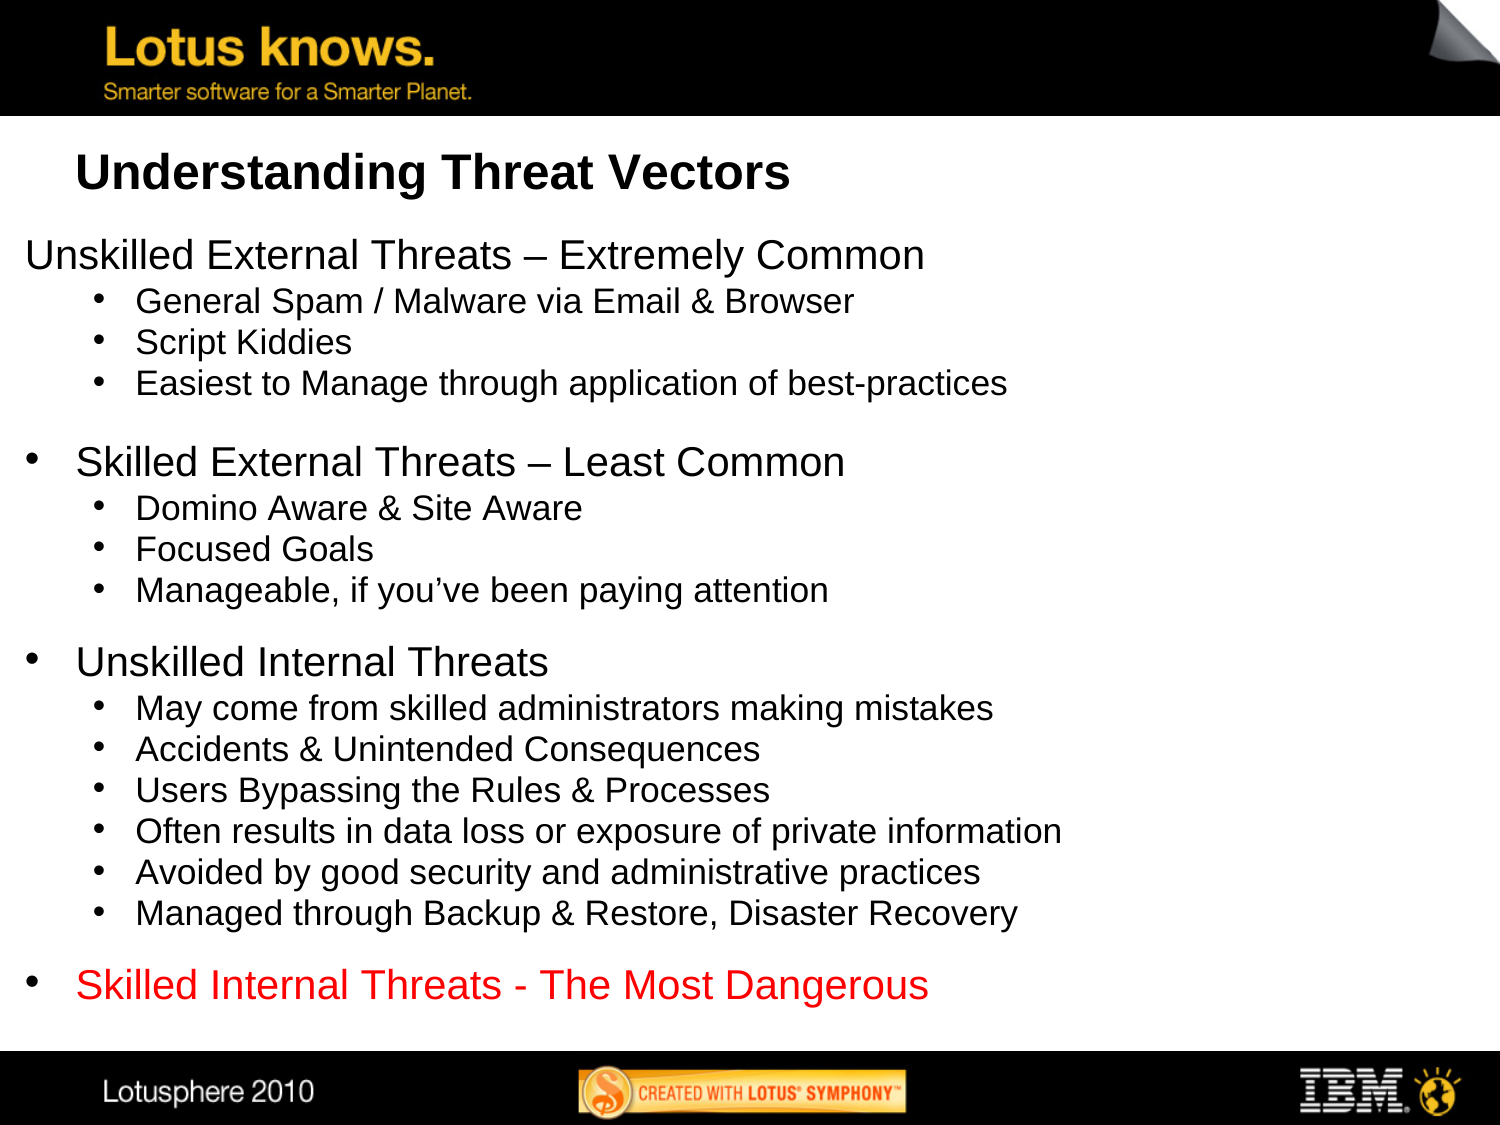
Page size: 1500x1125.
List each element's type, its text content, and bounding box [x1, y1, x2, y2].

picture [0, 0, 1500, 114]
list Unskilled External Threats – Extremely Common General Spam / Malware via Email & Browser Script Kiddies Easiest to Manage through application of best-practices Skilled External Threats – Least Common Domino Aware & Site Aware Focused Goals Manageable, if you’ve been paying attention Unskilled Internal Threats May come from skilled administrators making mistakes Accidents & Unintended Consequences Users Bypassing the Rules & Processes Often results in data loss or exposure of private information Avoided by good security and administrative practices Managed through Backup & Restore, Disaster Recovery Skilled Internal Threats - The Most Dangerous [24, 237, 1476, 1026]
picture [0, 1053, 1500, 1125]
title Understanding Threat Vectors [74, 137, 1475, 200]
